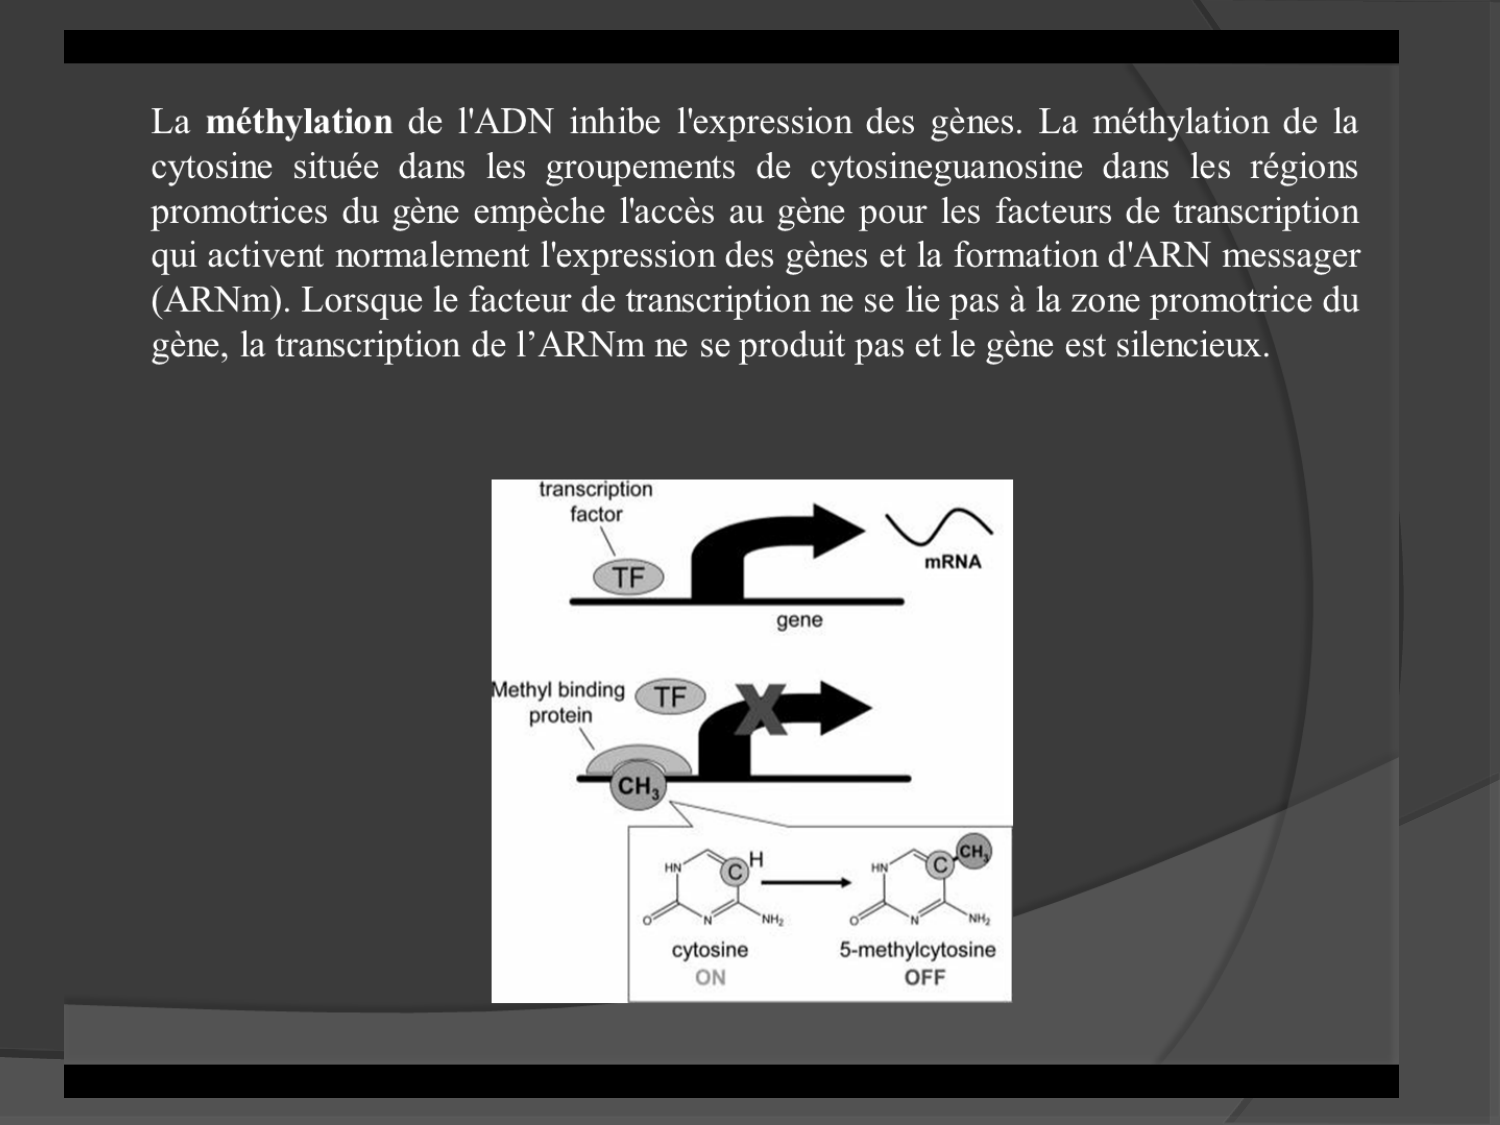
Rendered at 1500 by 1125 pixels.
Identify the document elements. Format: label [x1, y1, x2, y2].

picture [64, 30, 1399, 1098]
